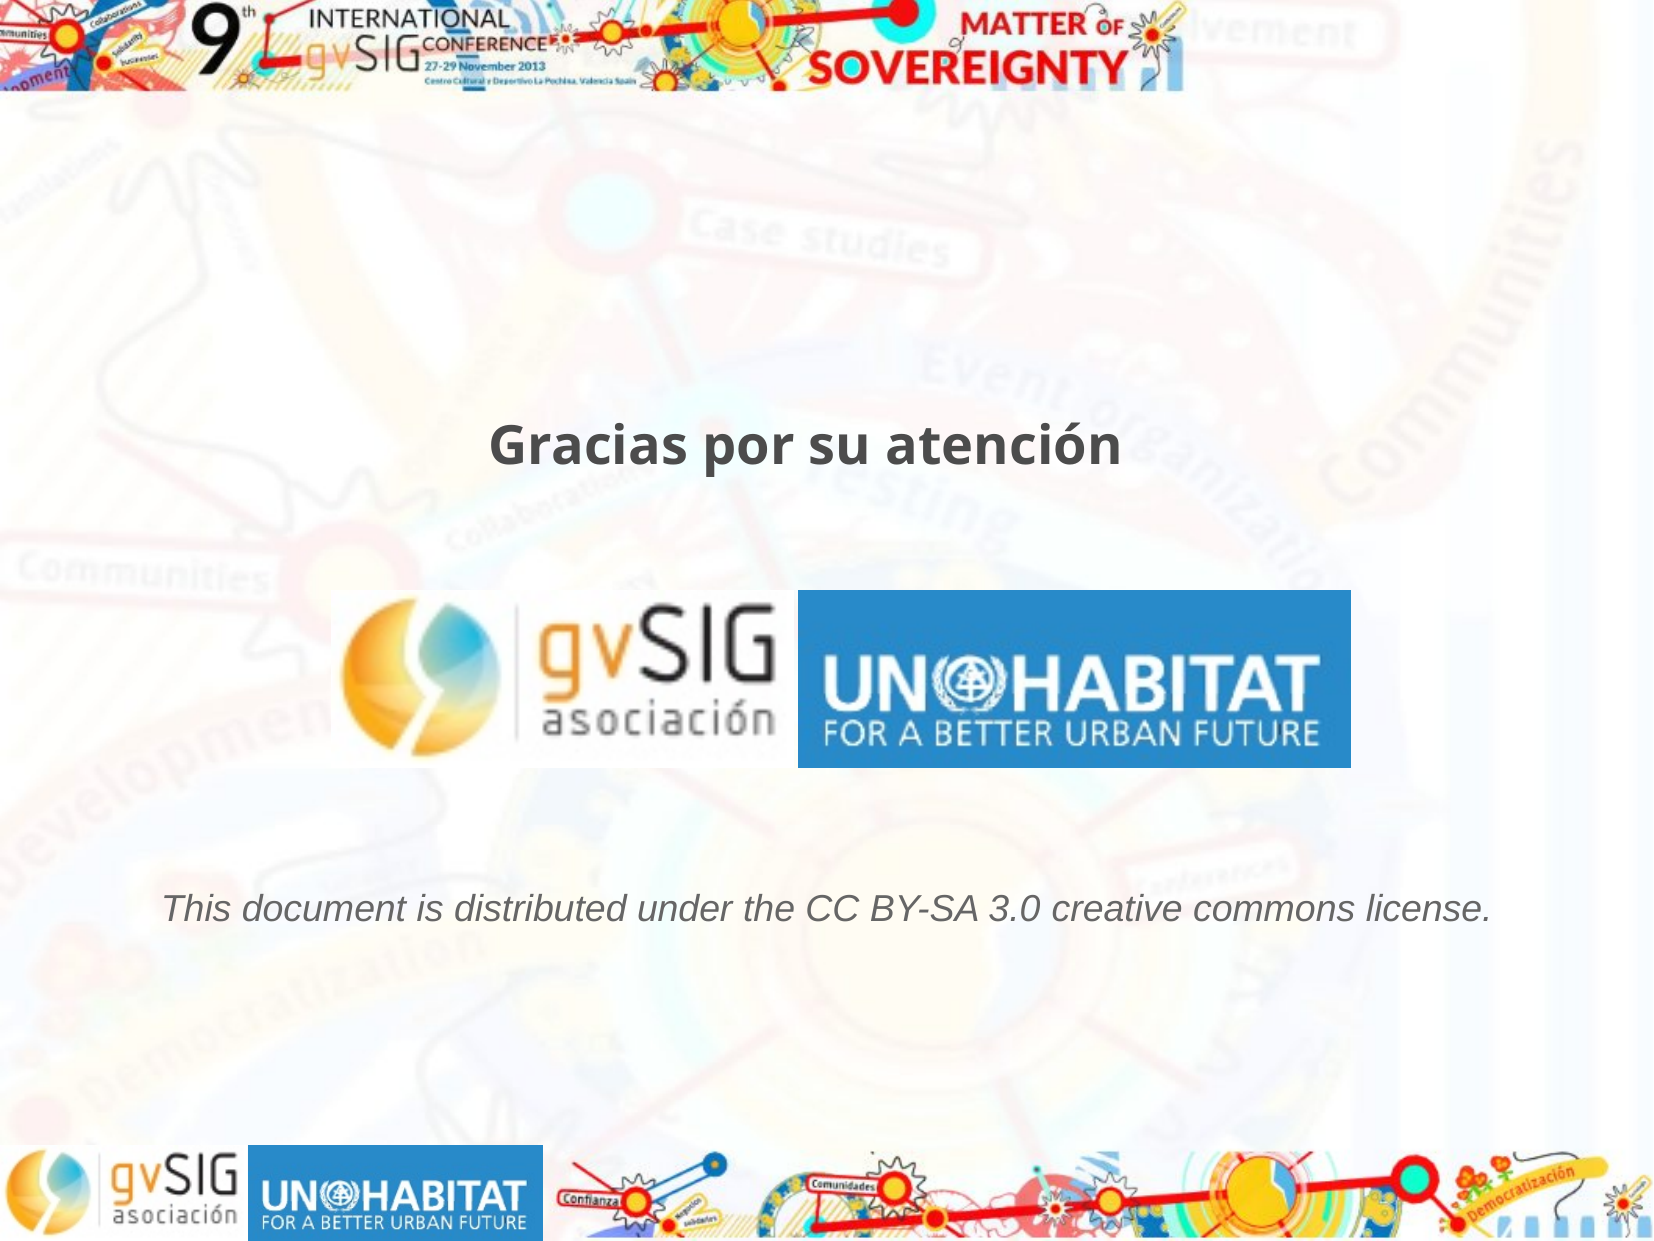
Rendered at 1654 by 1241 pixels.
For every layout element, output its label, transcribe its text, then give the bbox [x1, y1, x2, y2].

title Gracias por su atención [82, 408, 1530, 479]
text_box This document is distributed under the CC BY-SA 3.0 creative commons license. [59, 879, 1595, 937]
picture [0, 0, 1654, 1241]
